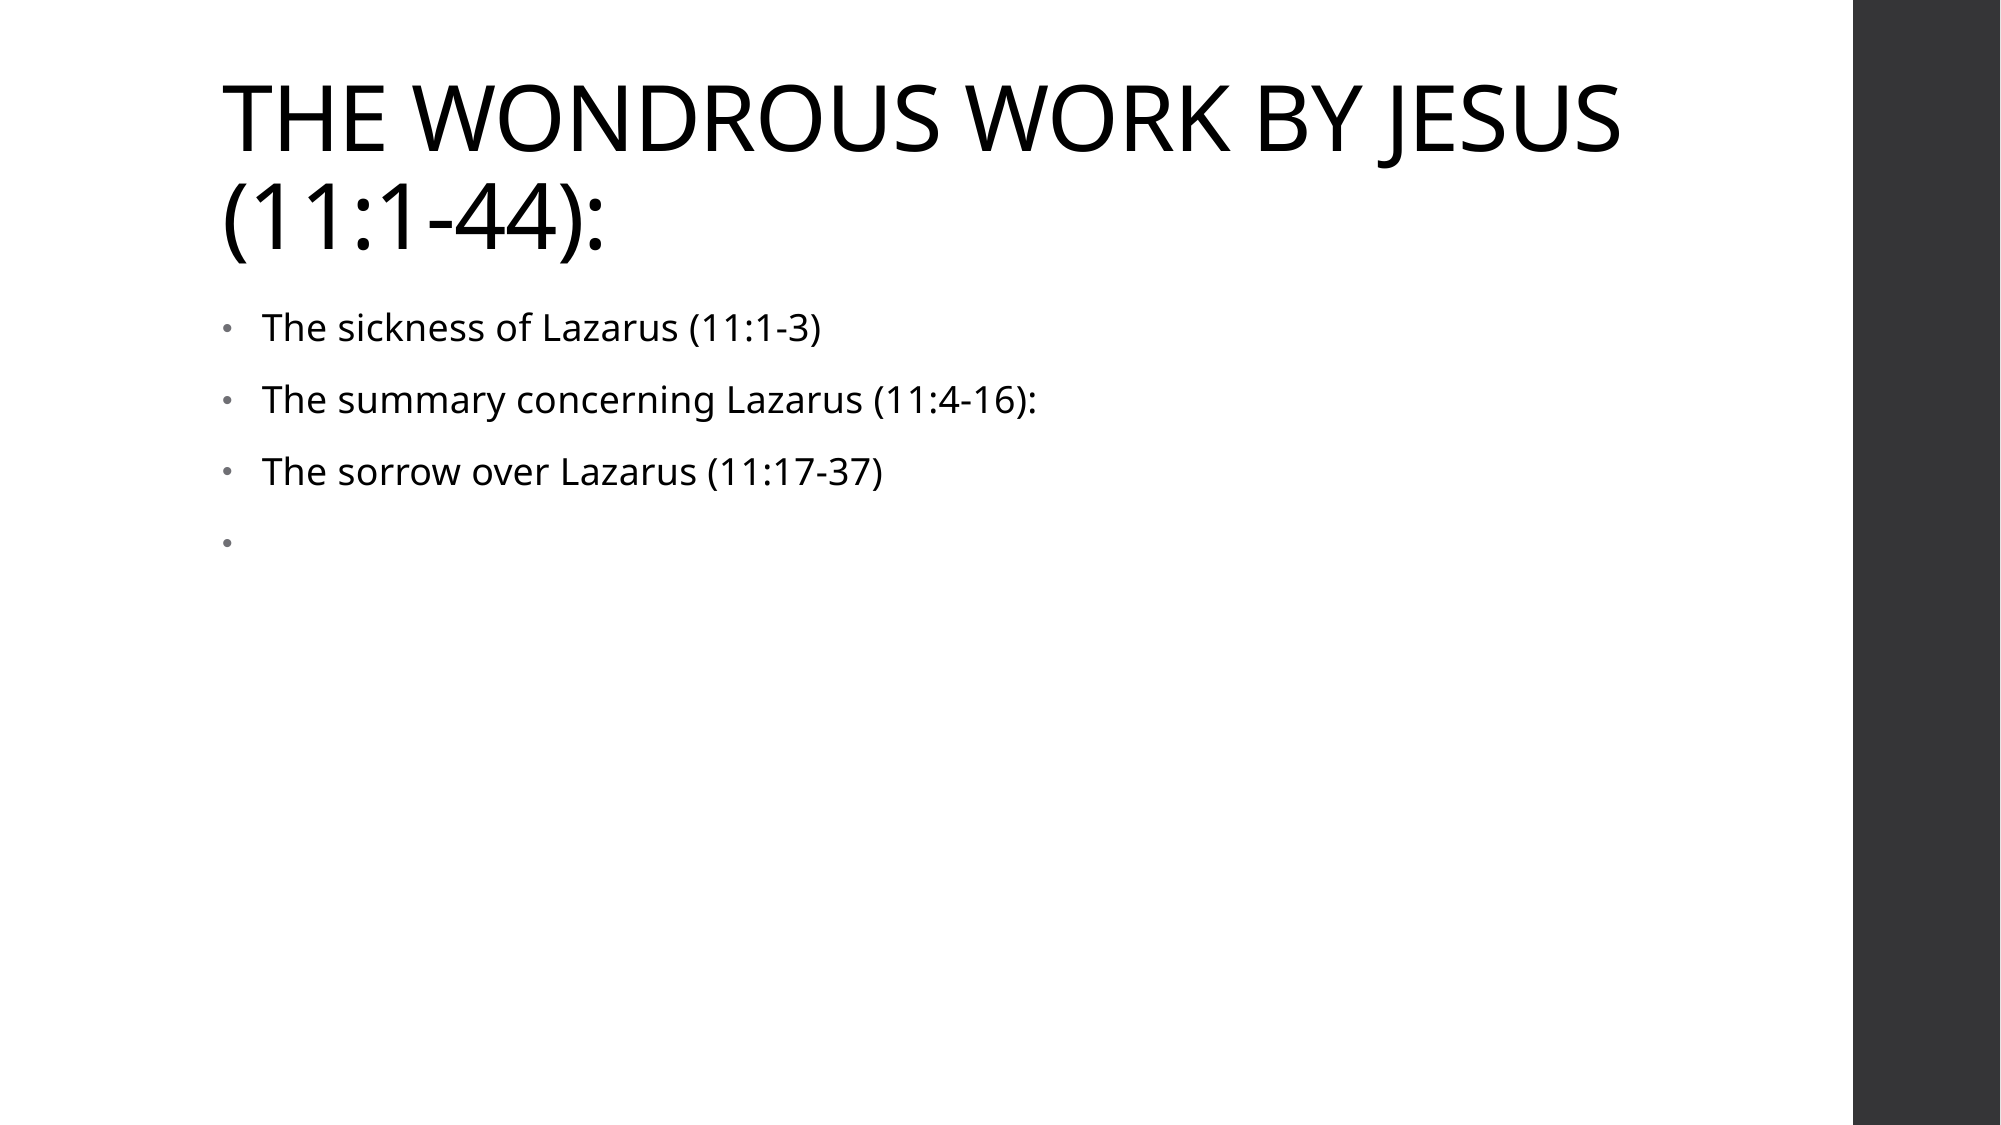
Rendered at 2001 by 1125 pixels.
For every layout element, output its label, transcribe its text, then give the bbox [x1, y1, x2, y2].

title THE WONDROUS WORK BY JESUS (11:1-44): [206, 60, 1797, 278]
list The sickness of Lazarus (11:1-3) The summary concerning Lazarus (11:4-16): The sorrow over Lazarus (11:17-37) [206, 299, 1617, 1014]
